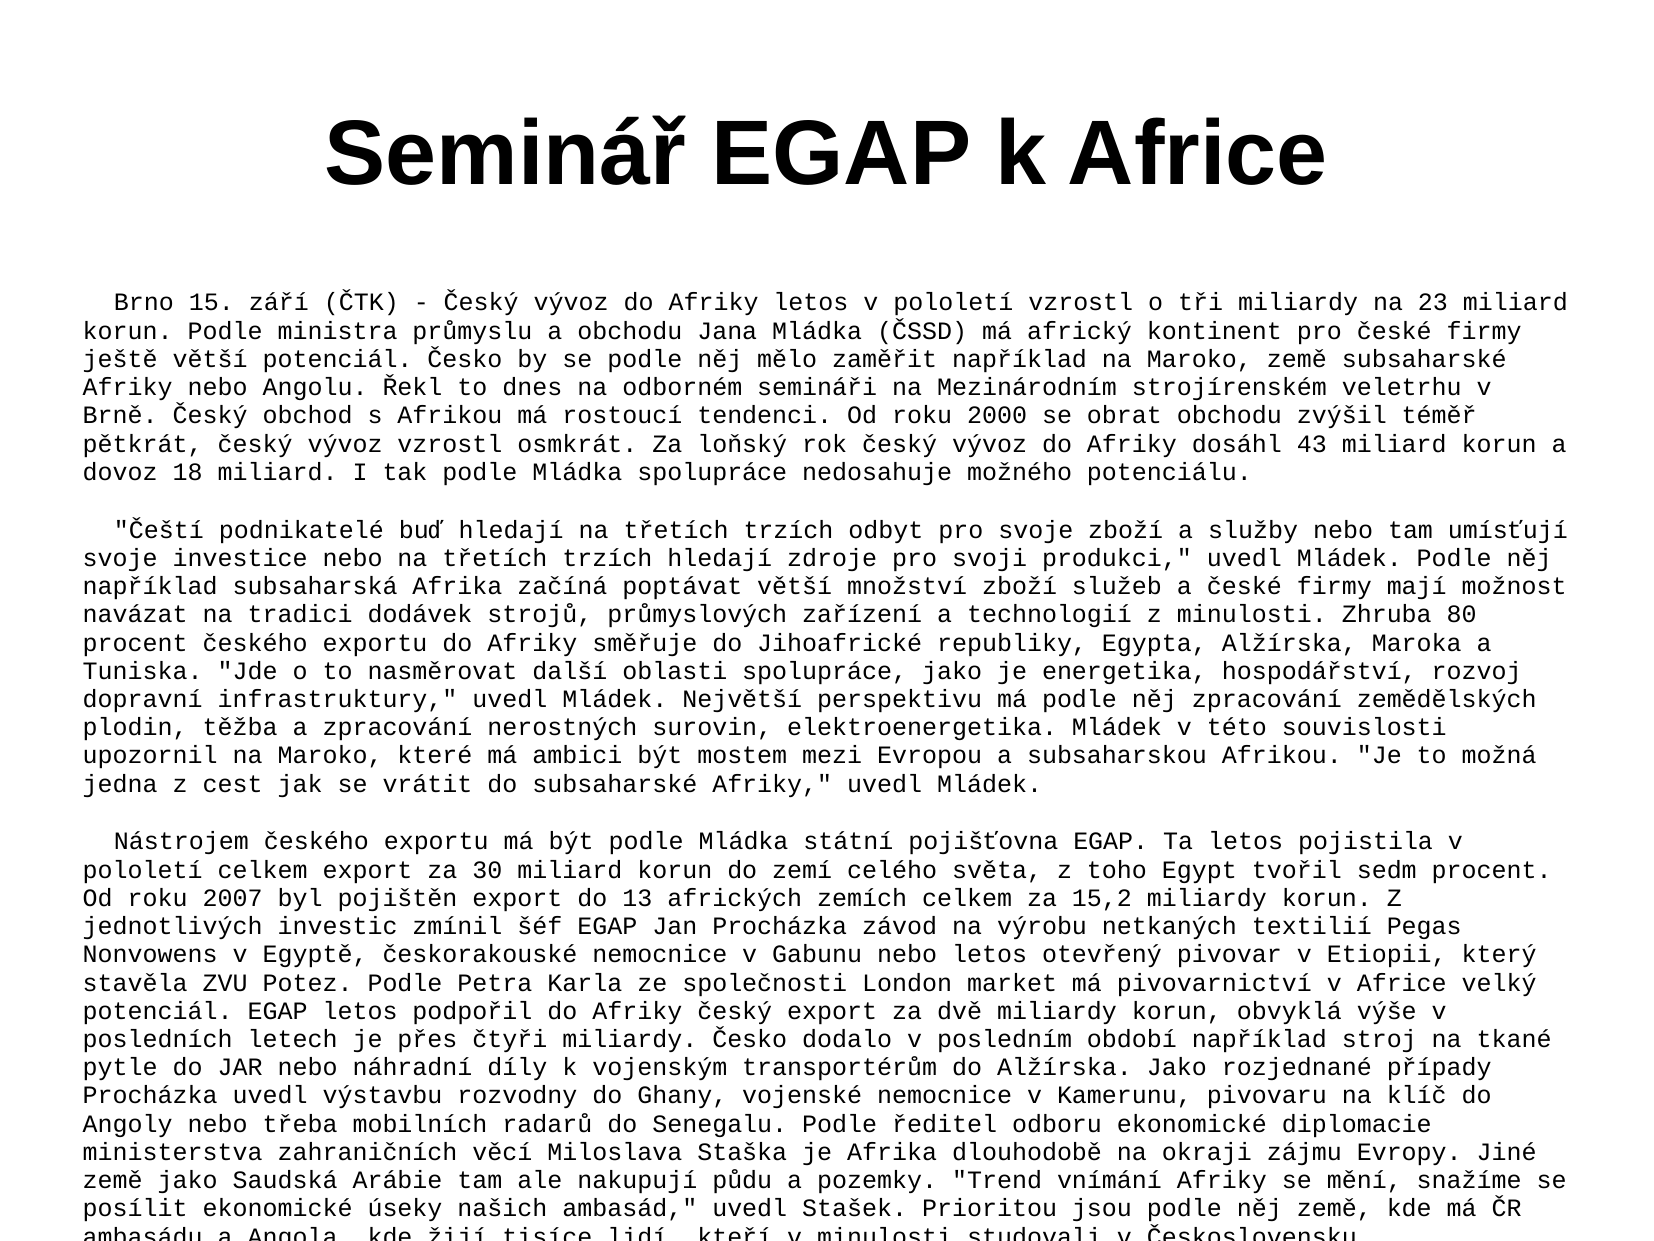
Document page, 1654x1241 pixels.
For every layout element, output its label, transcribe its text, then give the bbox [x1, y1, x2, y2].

title Seminář EGAP k Africe [82, 49, 1571, 257]
list Brno 15. září (ČTK) - Český vývoz do Afriky letos v pololetí vzrostl o tři miliardy na 23 miliard korun. Podle ministra průmyslu a obchodu Jana Mládka (ČSSD) má africký kontinent pro české firmy ještě větší potenciál. Česko by se podle něj mělo zaměřit například na Maroko, země subsaharské Afriky nebo Angolu. Řekl to dnes na odborném semináři na Mezinárodním strojírenském veletrhu v Brně. Český obchod s Afrikou má rostoucí tendenci. Od roku 2000 se obrat obchodu zvýšil téměř pětkrát, český vývoz vzrostl osmkrát. Za loňský rok český vývoz do Afriky dosáhl 43 miliard korun a dovoz 18 miliard. I tak podle Mládka spolupráce nedosahuje možného potenciálu. "Čeští podnikatelé buď hledají na třetích trzích odbyt pro svoje zboží a služby nebo tam umísťují svoje investice nebo na třetích trzích hledají zdroje pro svoji produkci," uvedl Mládek. Podle něj například subsaharská Afrika začíná poptávat větší množství zboží služeb a české firmy mají možnost navázat na tradici dodávek strojů, průmyslových zařízení a technologií z minulosti. Zhruba 80 procent českého exportu do Afriky směřuje do Jihoafrické republiky, Egypta, Alžírska, Maroka a Tuniska. "Jde o to nasměrovat další oblasti spolupráce, jako je energetika, hospodářství, rozvoj dopravní infrastruktury," uvedl Mládek. Největší perspektivu má podle něj zpracování zemědělských plodin, těžba a zpracování nerostných surovin, elektroenergetika. Mládek v této souvislosti upozornil na Maroko, které má ambici být mostem mezi Evropou a subsaharskou Afrikou. "Je to možná jedna z cest jak se vrátit do subsaharské Afriky," uvedl Mládek. Nástrojem českého exportu má být podle Mládka státní pojišťovna EGAP. Ta letos pojistila v pololetí celkem export za 30 miliard korun do zemí celého světa, z toho Egypt tvořil sedm procent. Od roku 2007 byl pojištěn export do 13 afrických zemích celkem za 15,2 miliardy korun. Z jednotlivých investic zmínil šéf EGAP Jan Procházka závod na výrobu netkaných textilií Pegas Nonvowens v Egyptě, českorakouské nemocnice v Gabunu nebo letos otevřený pivovar v Etiopii, který stavěla ZVU Potez. Podle Petra Karla ze společnosti London market má pivovarnictví v Africe velký potenciál. EGAP letos podpořil do Afriky český export za dvě miliardy korun, obvyklá výše v posledních letech je přes čtyři miliardy. Česko dodalo v posledním období například stroj na tkané pytle do JAR nebo náhradní díly k vojenským transportérům do Alžírska. Jako rozjednané případy Procházka uvedl výstavbu rozvodny do Ghany, vojenské nemocnice v Kamerunu, pivovaru na klíč do Angoly nebo třeba mobilních radarů do Senegalu. Podle ředitel odboru ekonomické diplomacie ministerstva zahraničních věcí Miloslava Staška je Afrika dlouhodobě na okraji zájmu Evropy. Jiné země jako Saudská Arábie tam ale nakupují půdu a pozemky. "Trend vnímání Afriky se mění, snažíme se posílit ekonomické úseky našich ambasád," uvedl Stašek. Prioritou jsou podle něj země, kde má ČR ambasádu a Angola, kde žijí tisíce lidí, kteří v minulosti studovali v Československu. [82, 290, 1571, 1206]
